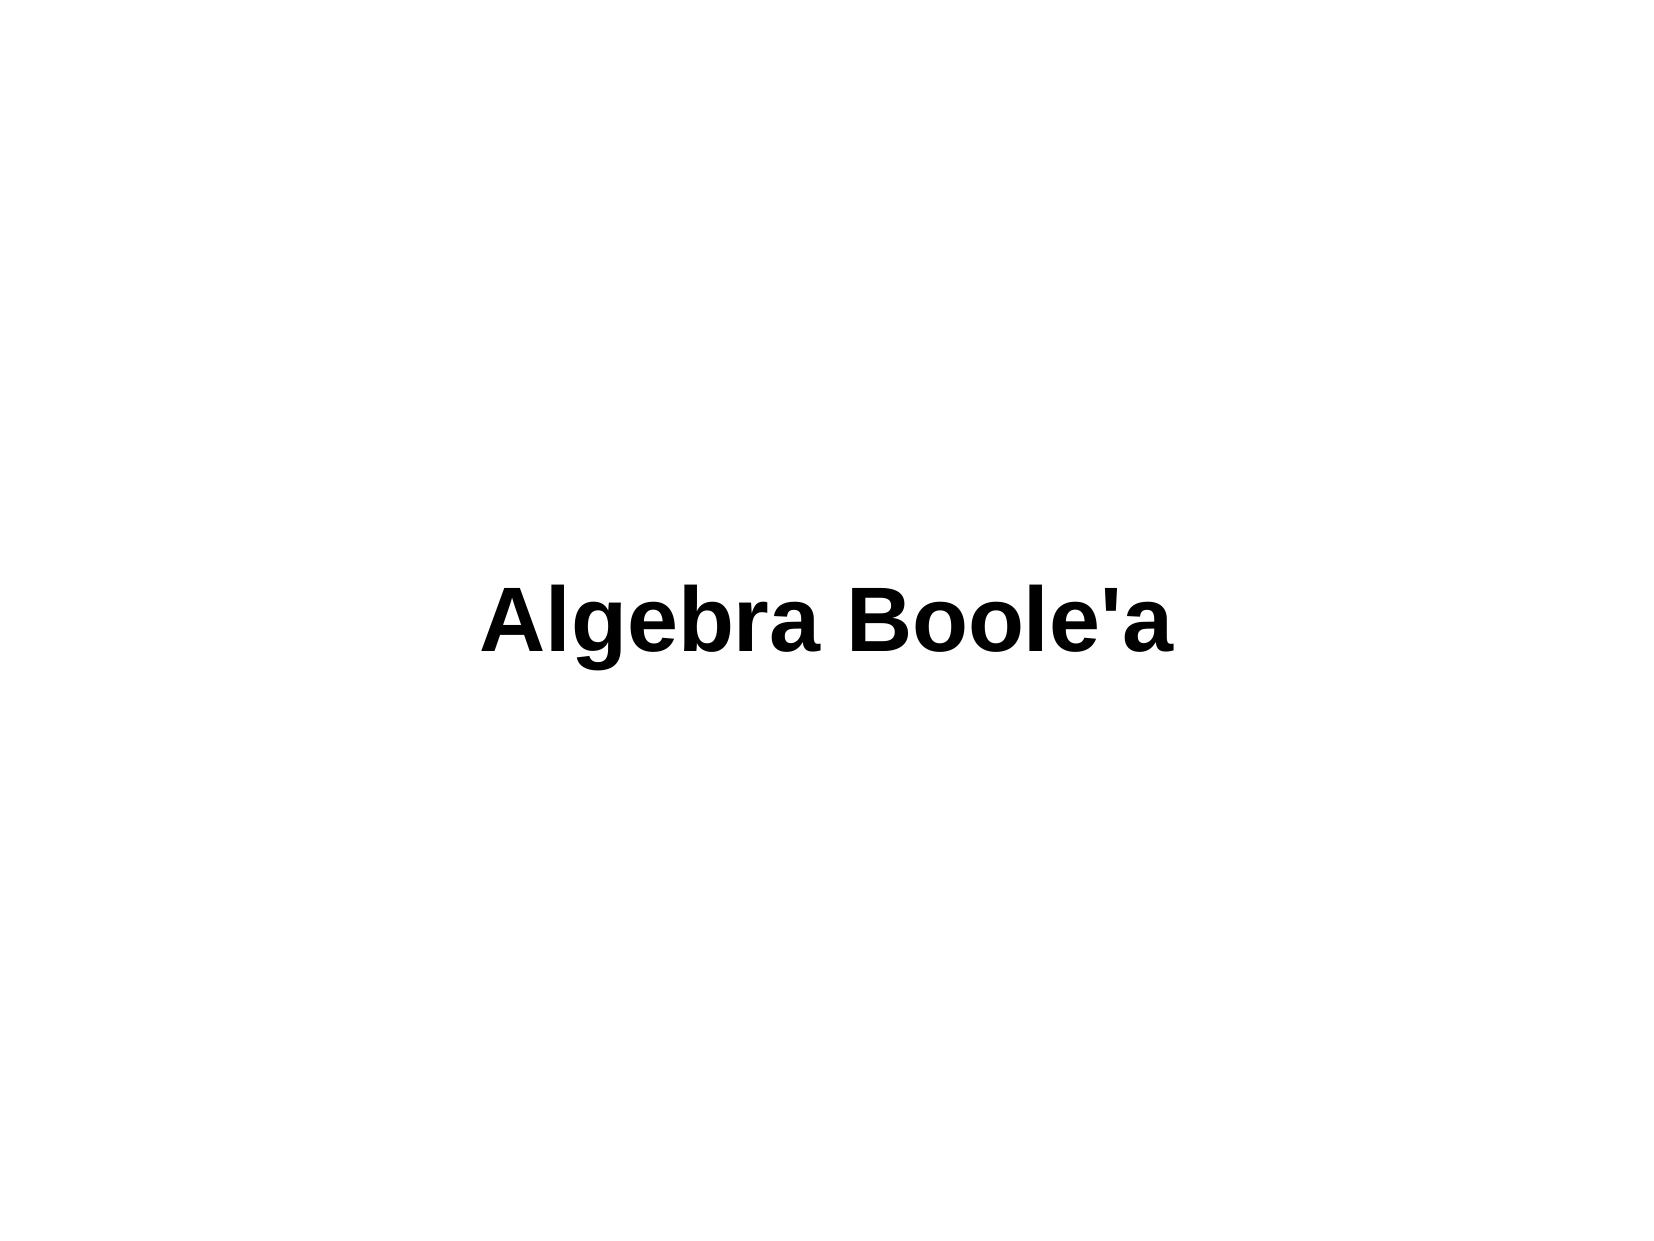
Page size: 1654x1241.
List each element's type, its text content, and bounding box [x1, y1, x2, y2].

title Algebra Boole'a [82, 516, 1571, 724]
